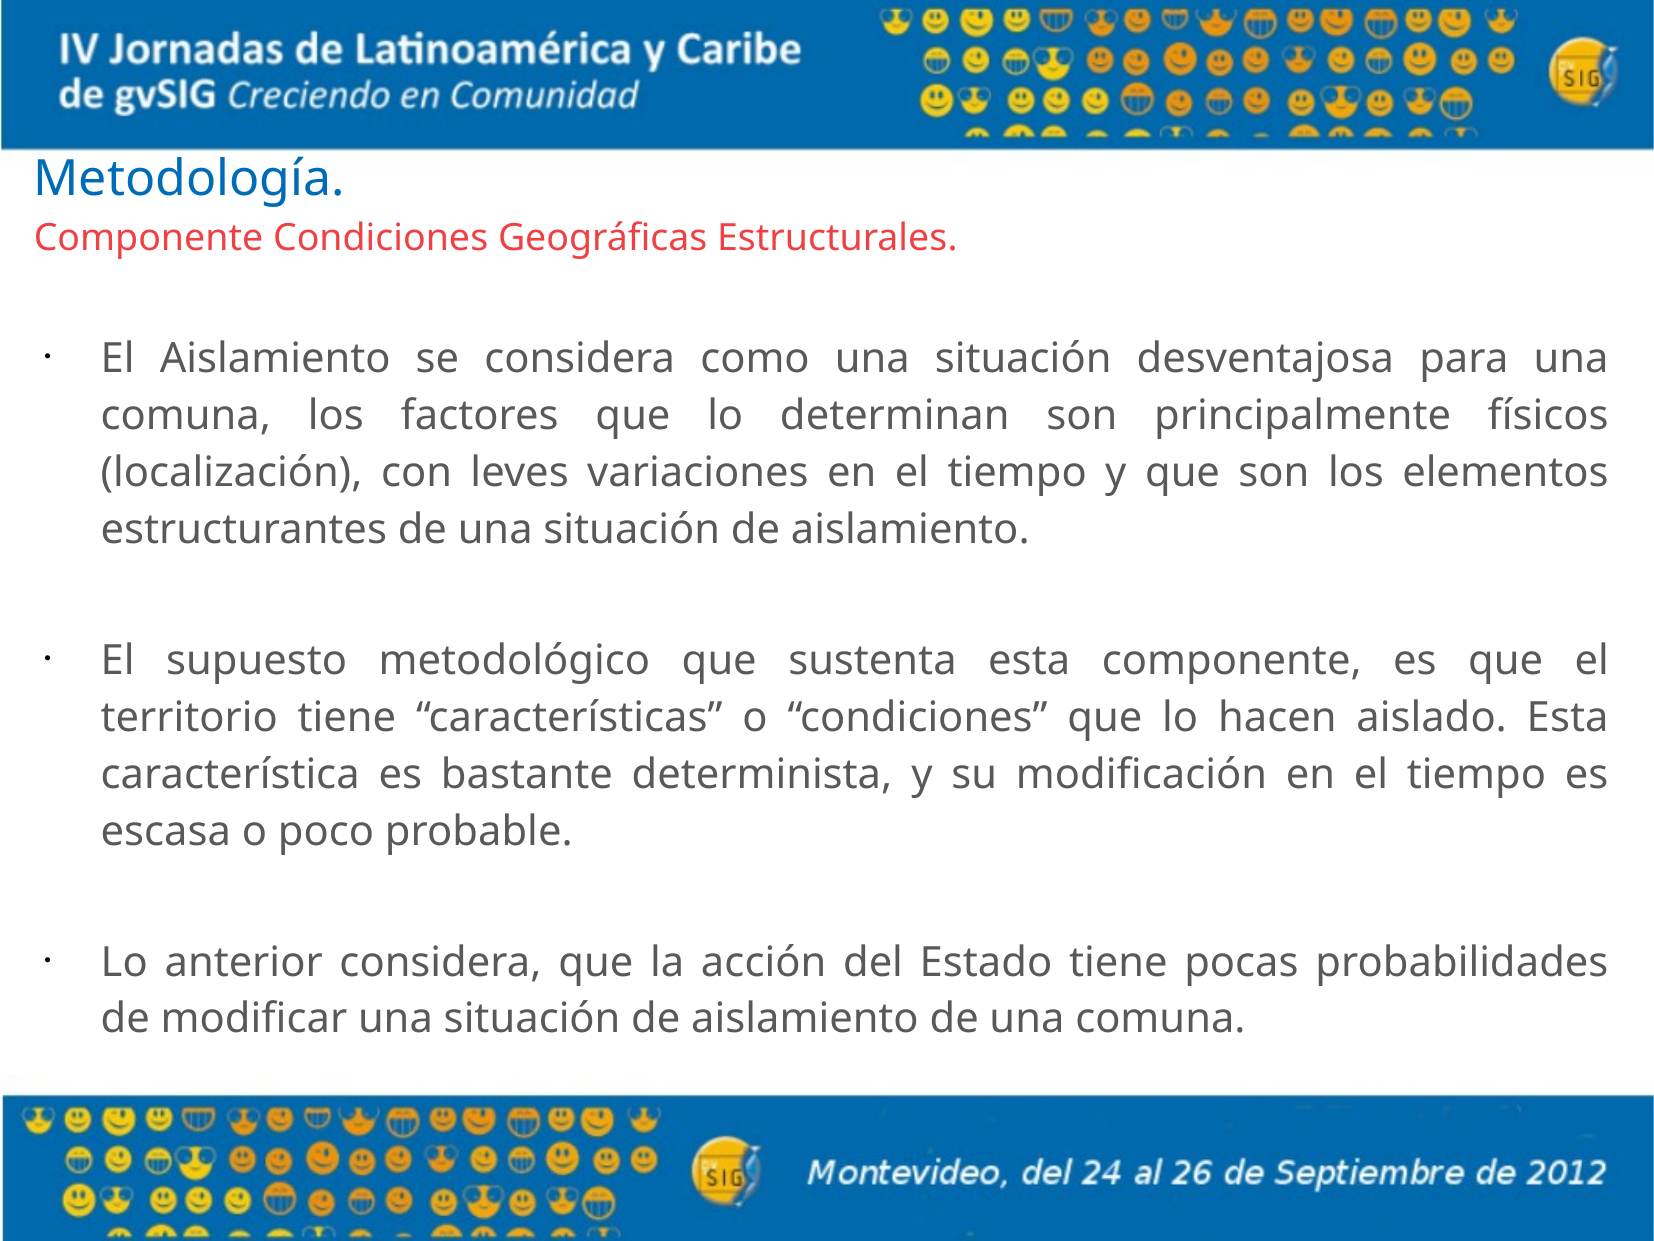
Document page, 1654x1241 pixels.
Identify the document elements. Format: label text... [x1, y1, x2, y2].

title Metodología. Componente Condiciones Geográficas Estructurales. [19, 107, 1359, 296]
list El Aislamiento se considera como una situación desventajosa para una comuna, los factores que lo determinan son principalmente físicos (localización), con leves variaciones en el tiempo y que son los elementos estructurantes de una situación de aislamiento. El supuesto metodológico que sustenta esta componente, es que el territorio tiene “características” o “condiciones” que lo hacen aislado. Esta característica es bastante determinista, y su modificación en el tiempo es escasa o poco probable. Lo anterior considera, que la acción del Estado tiene pocas probabilidades de modificar una situación de aislamiento de una comuna. [29, 320, 1625, 1063]
picture [0, 0, 1654, 1241]
